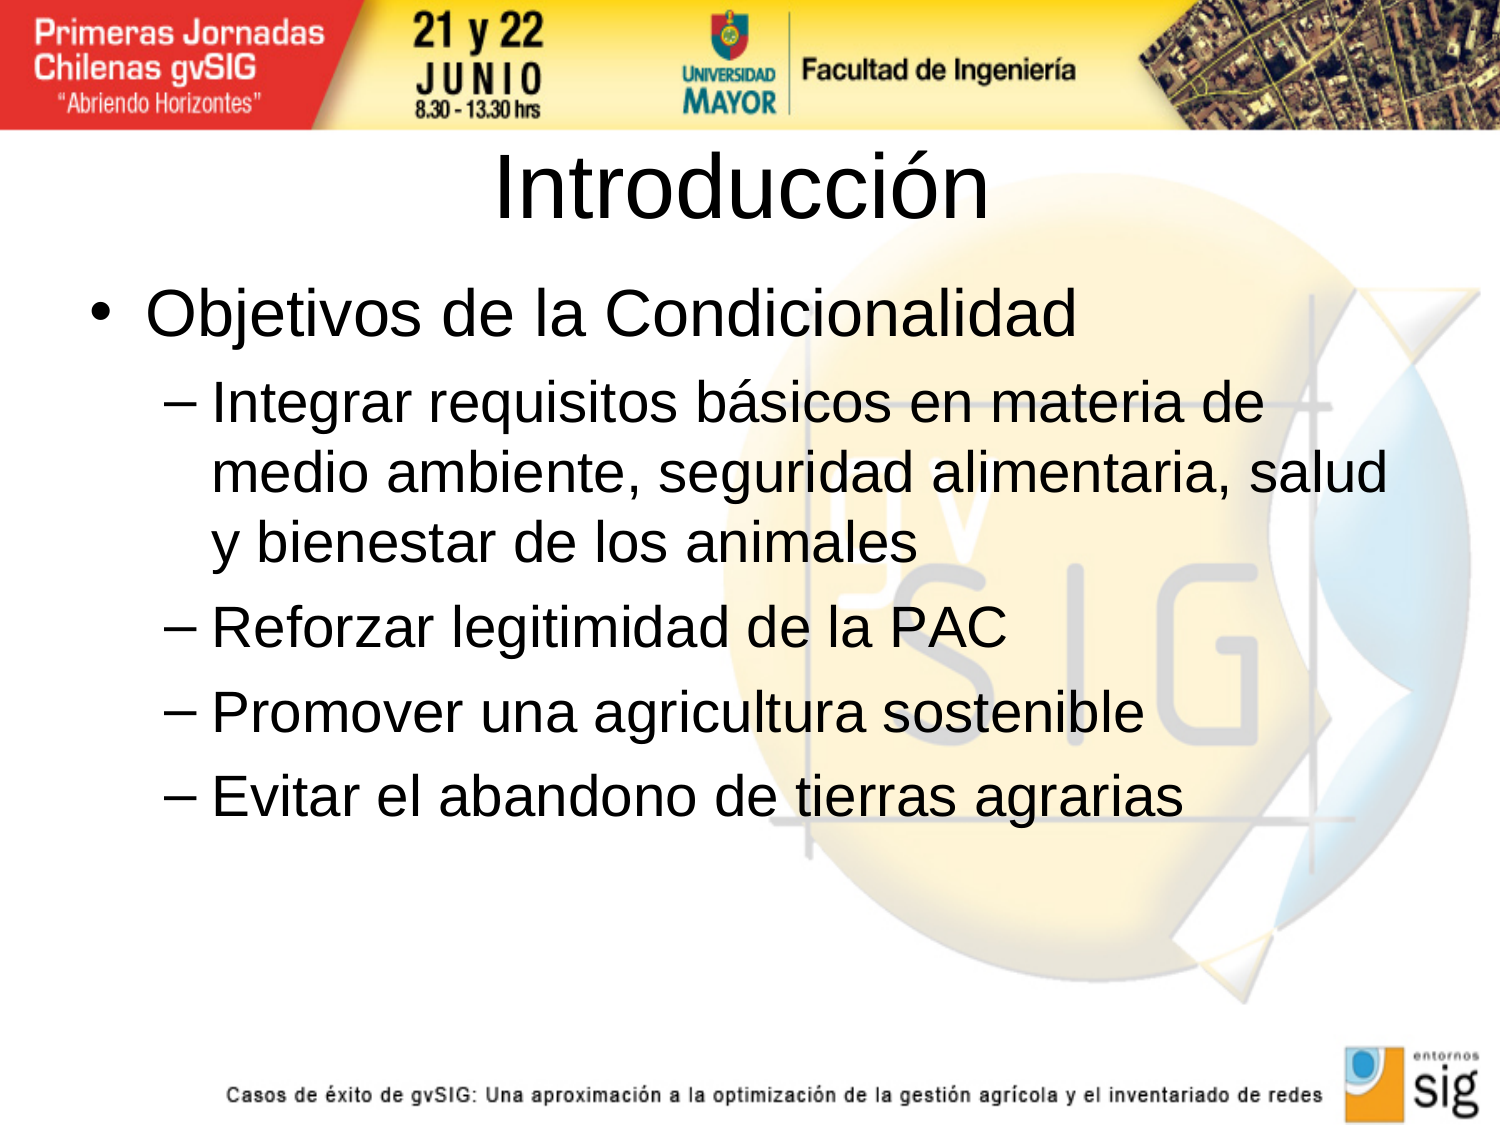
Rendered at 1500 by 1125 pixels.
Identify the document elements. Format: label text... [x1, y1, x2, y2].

picture [0, 0, 1500, 1125]
title Introducción [67, 88, 1418, 277]
list Objetivos de la Condicionalidad Integrar requisitos básicos en materia de medio ambiente, seguridad alimentaria, salud y bienestar de los animales Reforzar legitimidad de la PAC Promover una agricultura sostenible Evitar el abandono de tierras agrarias [75, 262, 1426, 1006]
